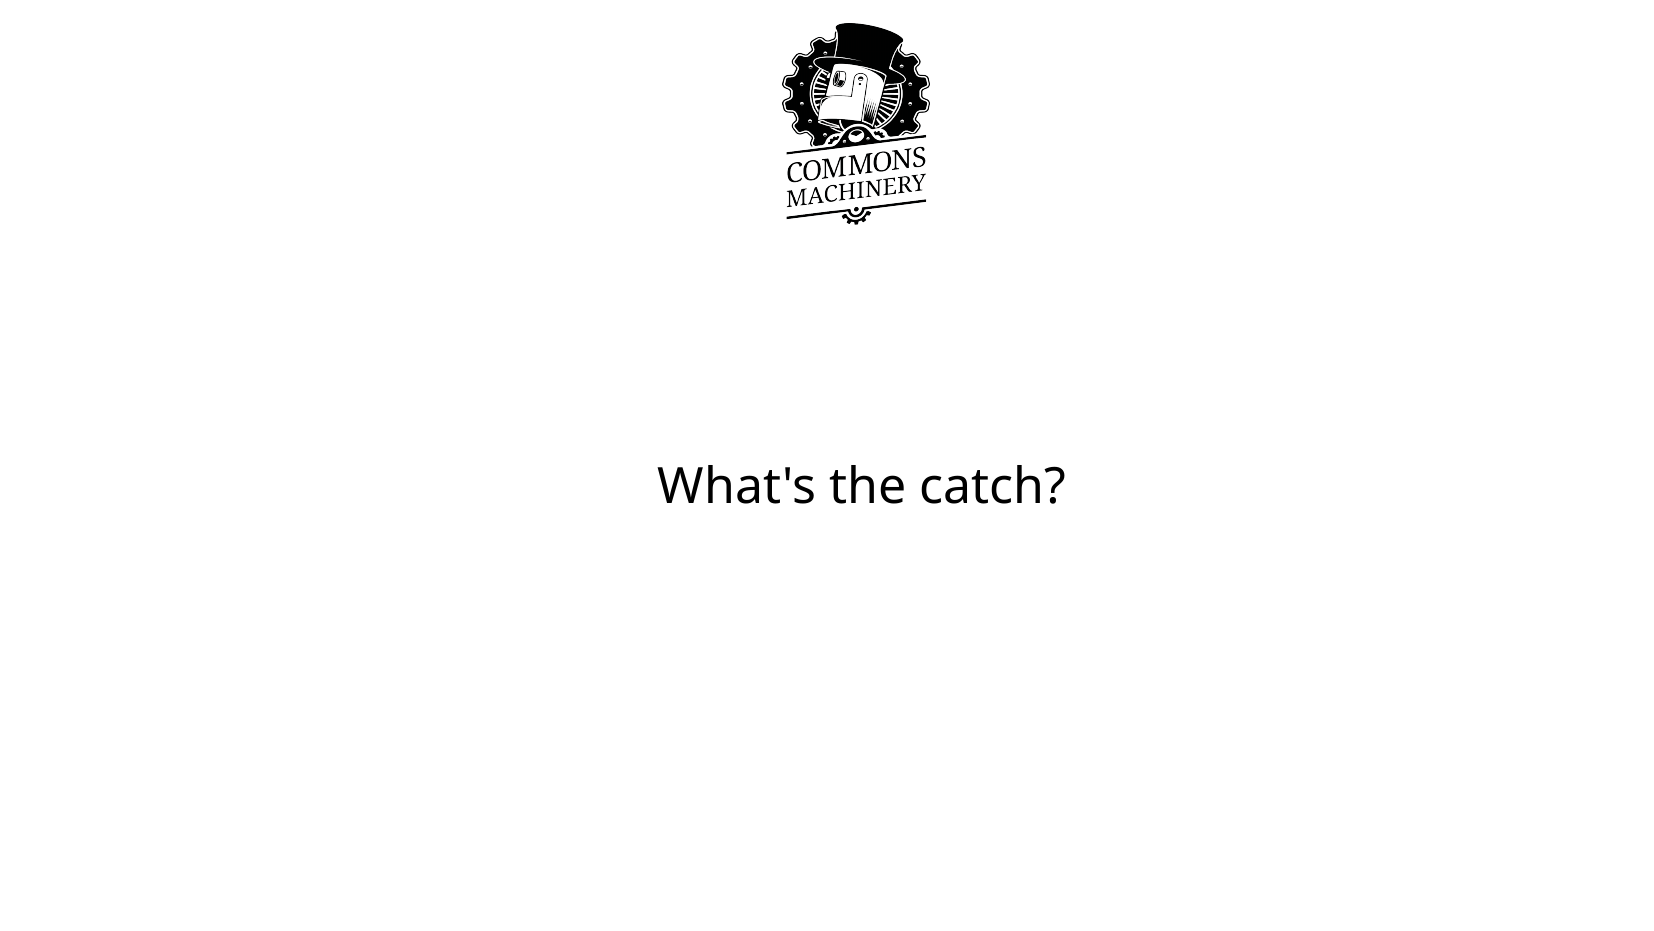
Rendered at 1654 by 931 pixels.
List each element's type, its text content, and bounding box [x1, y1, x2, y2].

picture [782, 23, 930, 225]
list What's the catch? [82, 269, 1571, 810]
